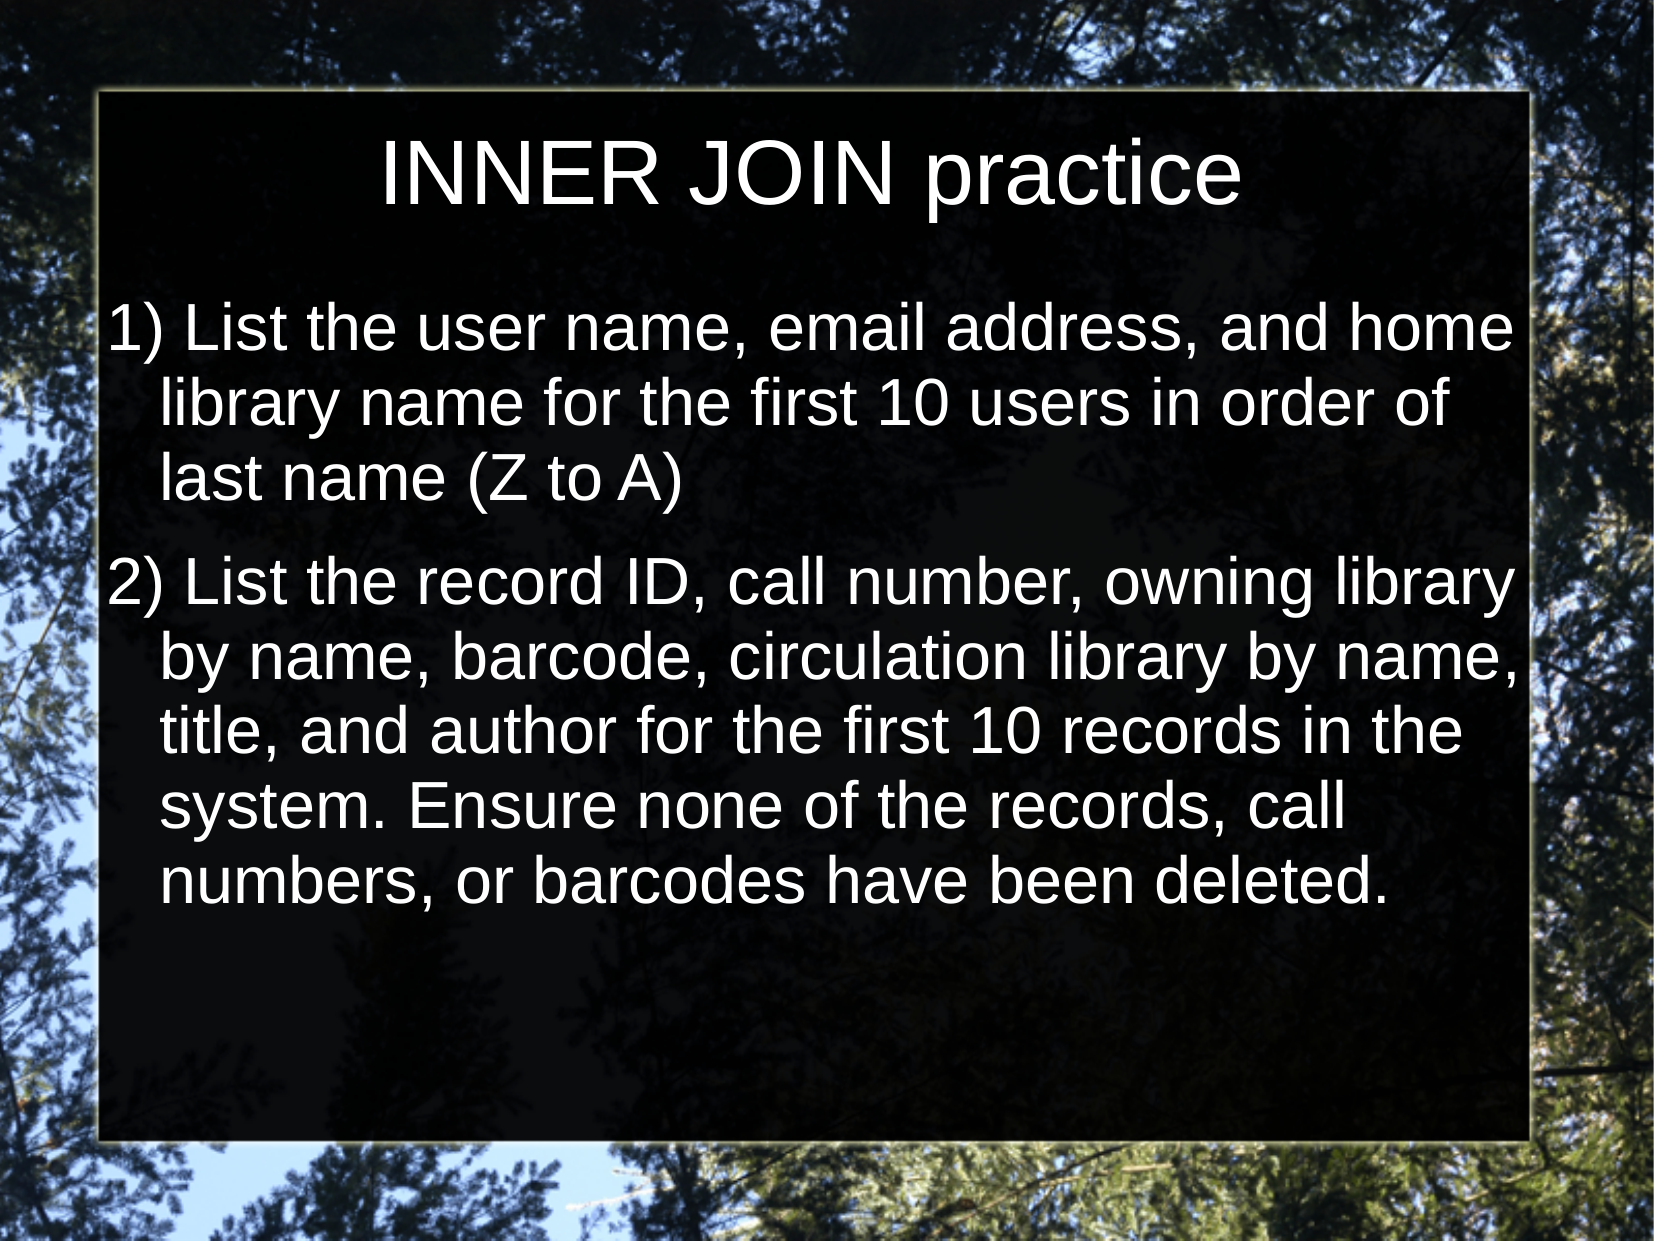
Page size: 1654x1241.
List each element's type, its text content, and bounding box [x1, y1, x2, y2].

picture [0, 0, 1654, 1241]
title INNER JOIN practice [88, 88, 1536, 257]
list List the user name, email address, and home library name for the first 10 users in order of last name (Z to A) List the record ID, call number, owning library by name, barcode, circulation library by name, title, and author for the first 10 records in the system. Ensure none of the records, call numbers, or barcodes have been deleted. [88, 290, 1536, 1094]
